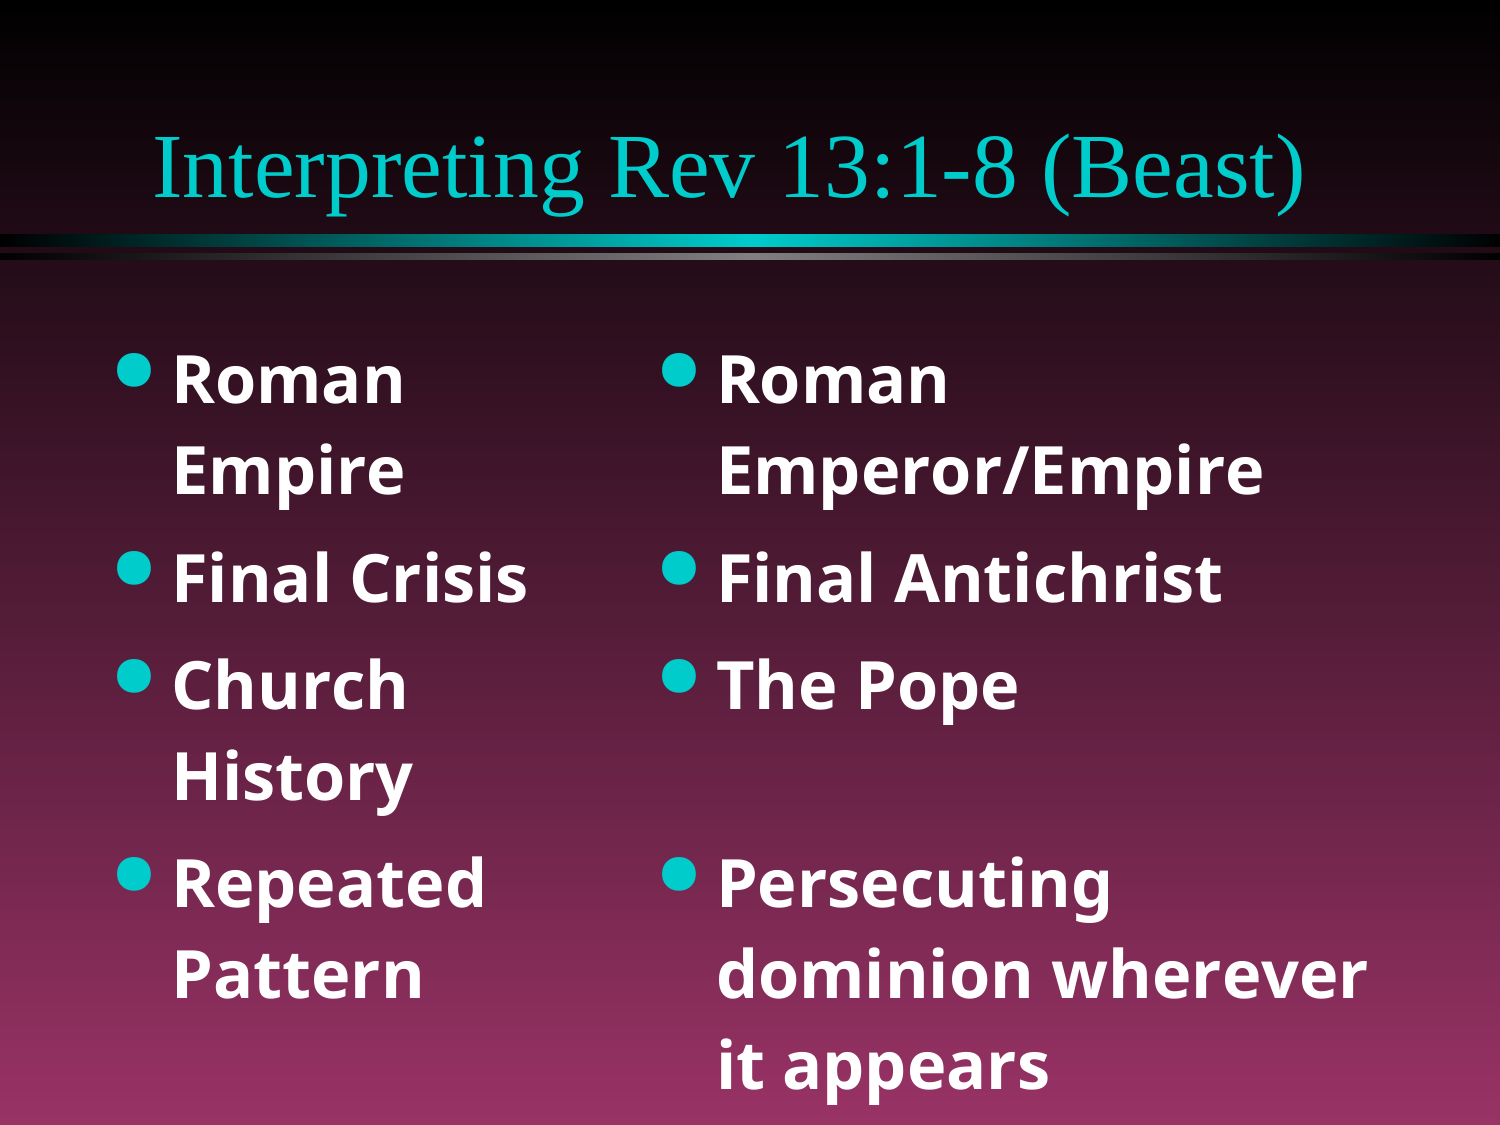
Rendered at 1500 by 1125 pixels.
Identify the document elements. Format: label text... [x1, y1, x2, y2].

title Interpreting Rev 13:1-8 (Beast) [39, 37, 1422, 225]
list Roman Empire Final Crisis Church History Repeated Pattern [99, 324, 643, 1001]
list Roman Emperor/Empire Final Antichrist The Pope Persecuting dominion wherever it appears [644, 324, 1448, 1001]
